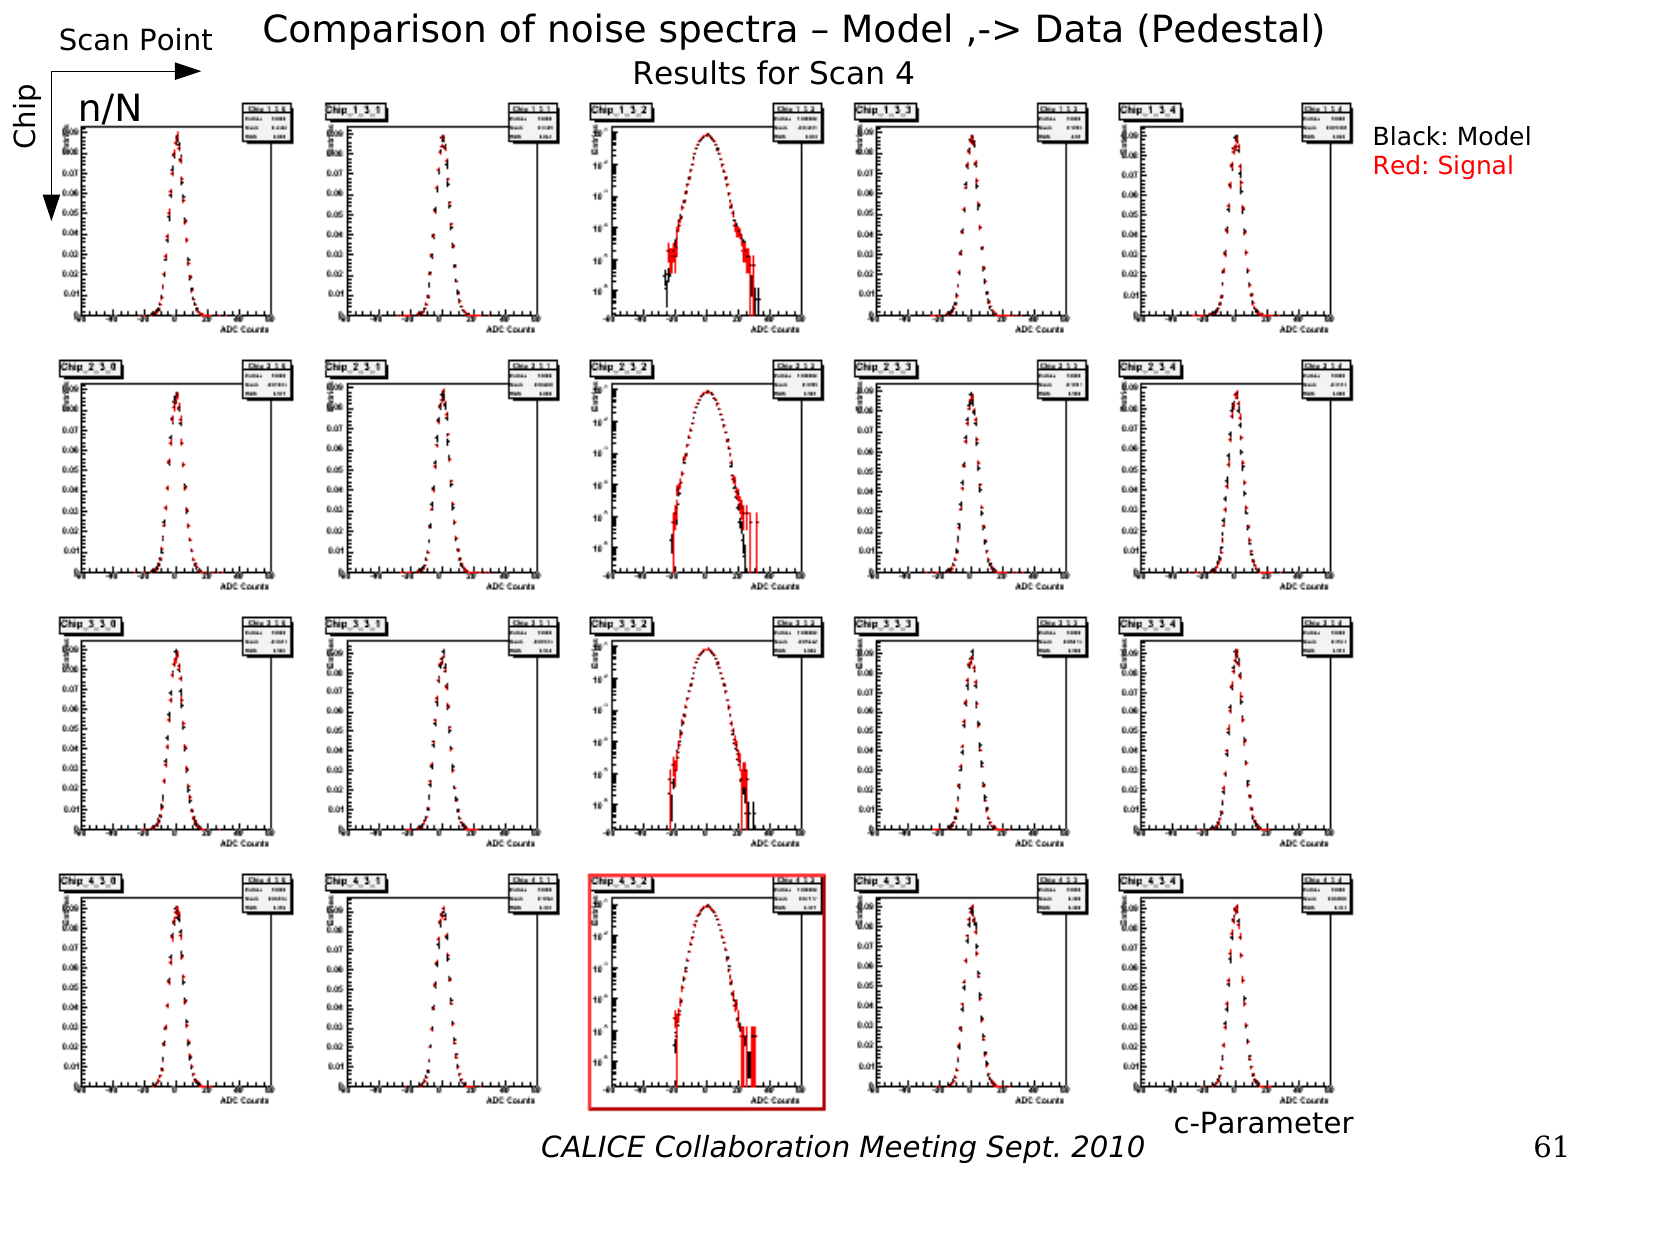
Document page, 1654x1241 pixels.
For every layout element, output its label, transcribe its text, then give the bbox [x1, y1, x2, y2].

picture [46, 94, 51, 194]
text_box Black: Model Red: Signal [1357, 114, 1555, 189]
text_box Results for Scan 4 [617, 59, 931, 100]
picture [46, 94, 1370, 1122]
text_box [1312, 366, 1352, 450]
text_box Comparison of noise spectra – Model ,-> Data (Pedestal) [247, 0, 1342, 59]
text_box Scan Point [44, 15, 238, 66]
text_box Chip [0, 59, 50, 165]
text_box [57, 85, 63, 123]
text_box c-Parameter [1158, 1099, 1369, 1149]
text_box n/N [63, 79, 158, 139]
